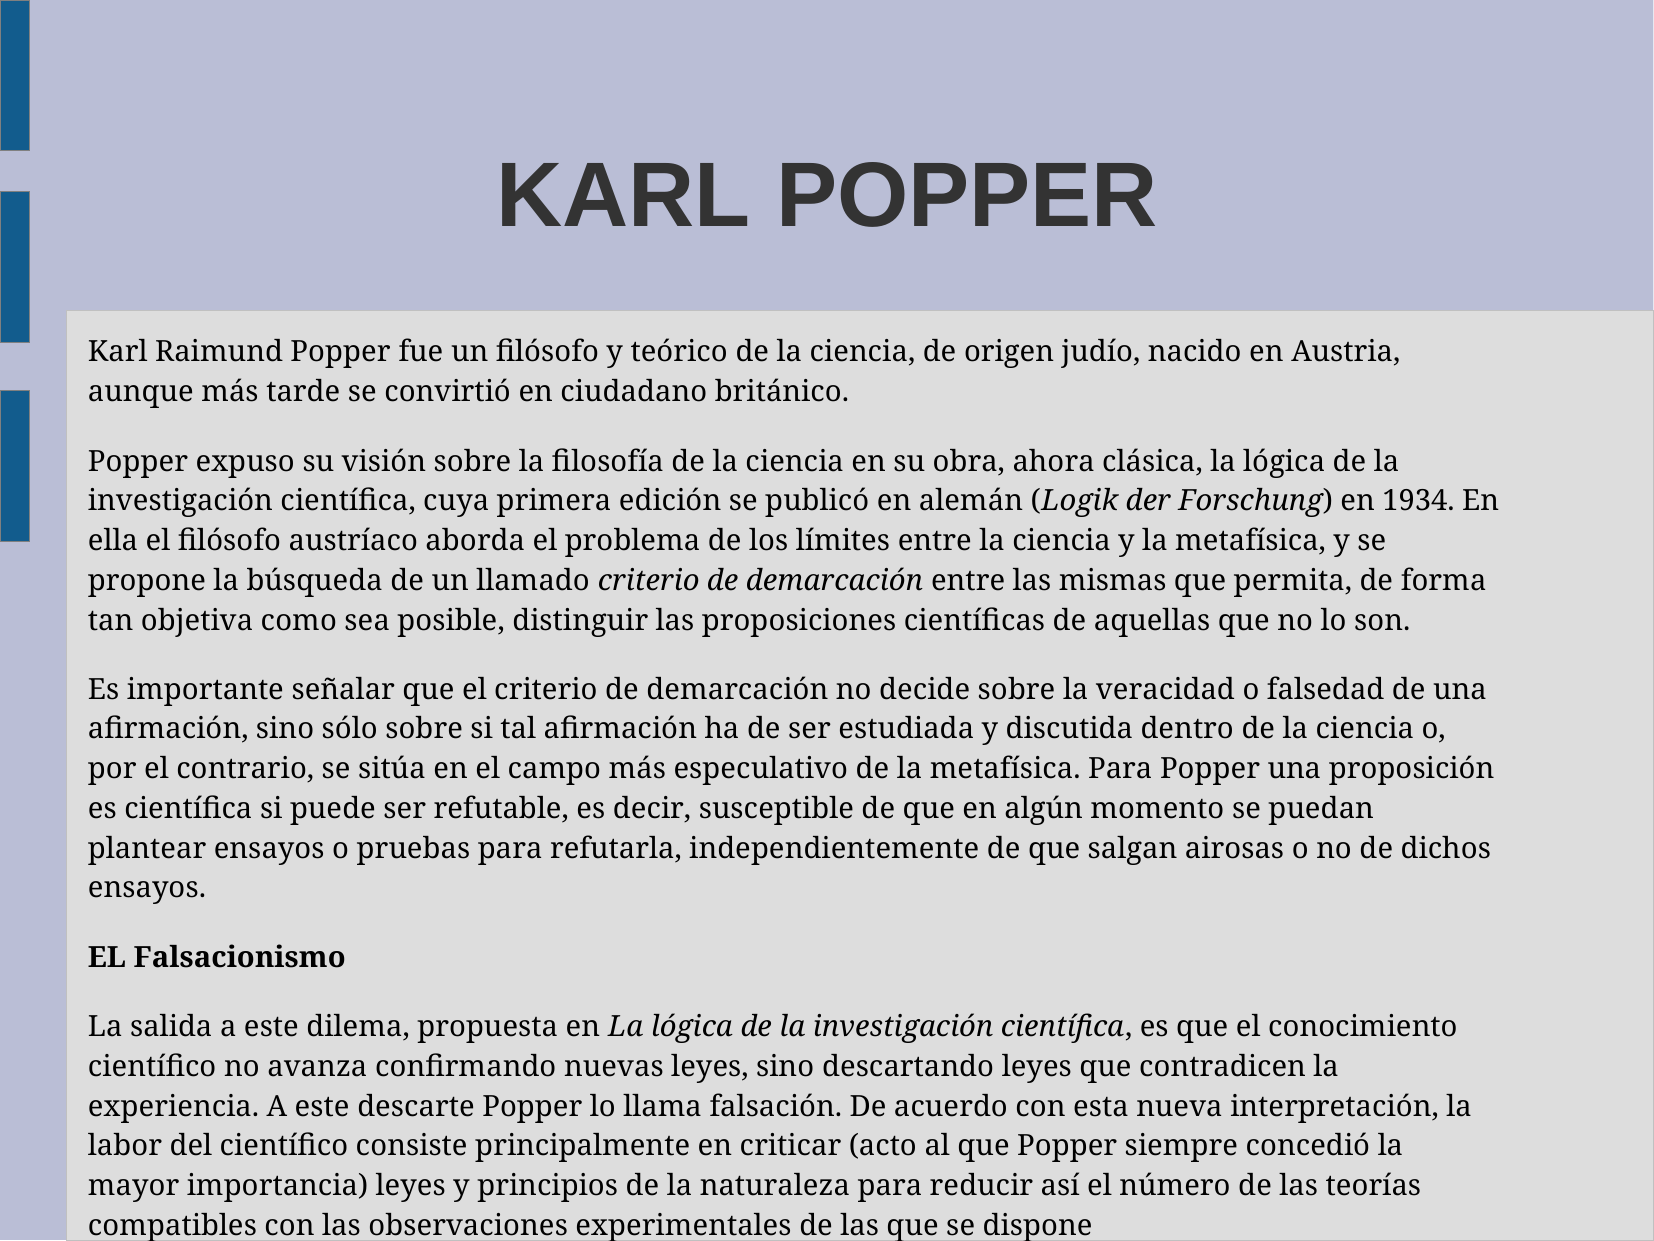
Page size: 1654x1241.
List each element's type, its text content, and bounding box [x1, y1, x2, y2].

title KARL POPPER [121, 91, 1534, 299]
list Karl Raimund Popper fue un filósofo y teórico de la ciencia, de origen judío, nacido en Austria, aunque más tarde se convirtió en ciudadano británico. Popper expuso su visión sobre la filosofía de la ciencia en su obra, ahora clásica, la lógica de la investigación científica, cuya primera edición se publicó en alemán (Logik der Forschung) en 1934. En ella el filósofo austríaco aborda el problema de los límites entre la ciencia y la metafísica, y se propone la búsqueda de un llamado criterio de demarcación entre las mismas que permita, de forma tan objetiva como sea posible, distinguir las proposiciones científicas de aquellas que no lo son. Es importante señalar que el criterio de demarcación no decide sobre la veracidad o falsedad de una afirmación, sino sólo sobre si tal afirmación ha de ser estudiada y discutida dentro de la ciencia o, por el contrario, se sitúa en el campo más especulativo de la metafísica. Para Popper una proposición es científica si puede ser refutable, es decir, susceptible de que en algún momento se puedan plantear ensayos o pruebas para refutarla, independientemente de que salgan airosas o no de dichos ensayos. EL Falsacionismo La salida a este dilema, propuesta en La lógica de la investigación científica, es que el conocimiento científico no avanza confirmando nuevas leyes, sino descartando leyes que contradicen la experiencia. A este descarte Popper lo llama falsación. De acuerdo con esta nueva interpretación, la labor del científico consiste principalmente en criticar (acto al que Popper siempre concedió la mayor importancia) leyes y principios de la naturaleza para reducir así el número de las teorías compatibles con las observaciones experimentales de las que se dispone [87, 330, 1501, 1124]
